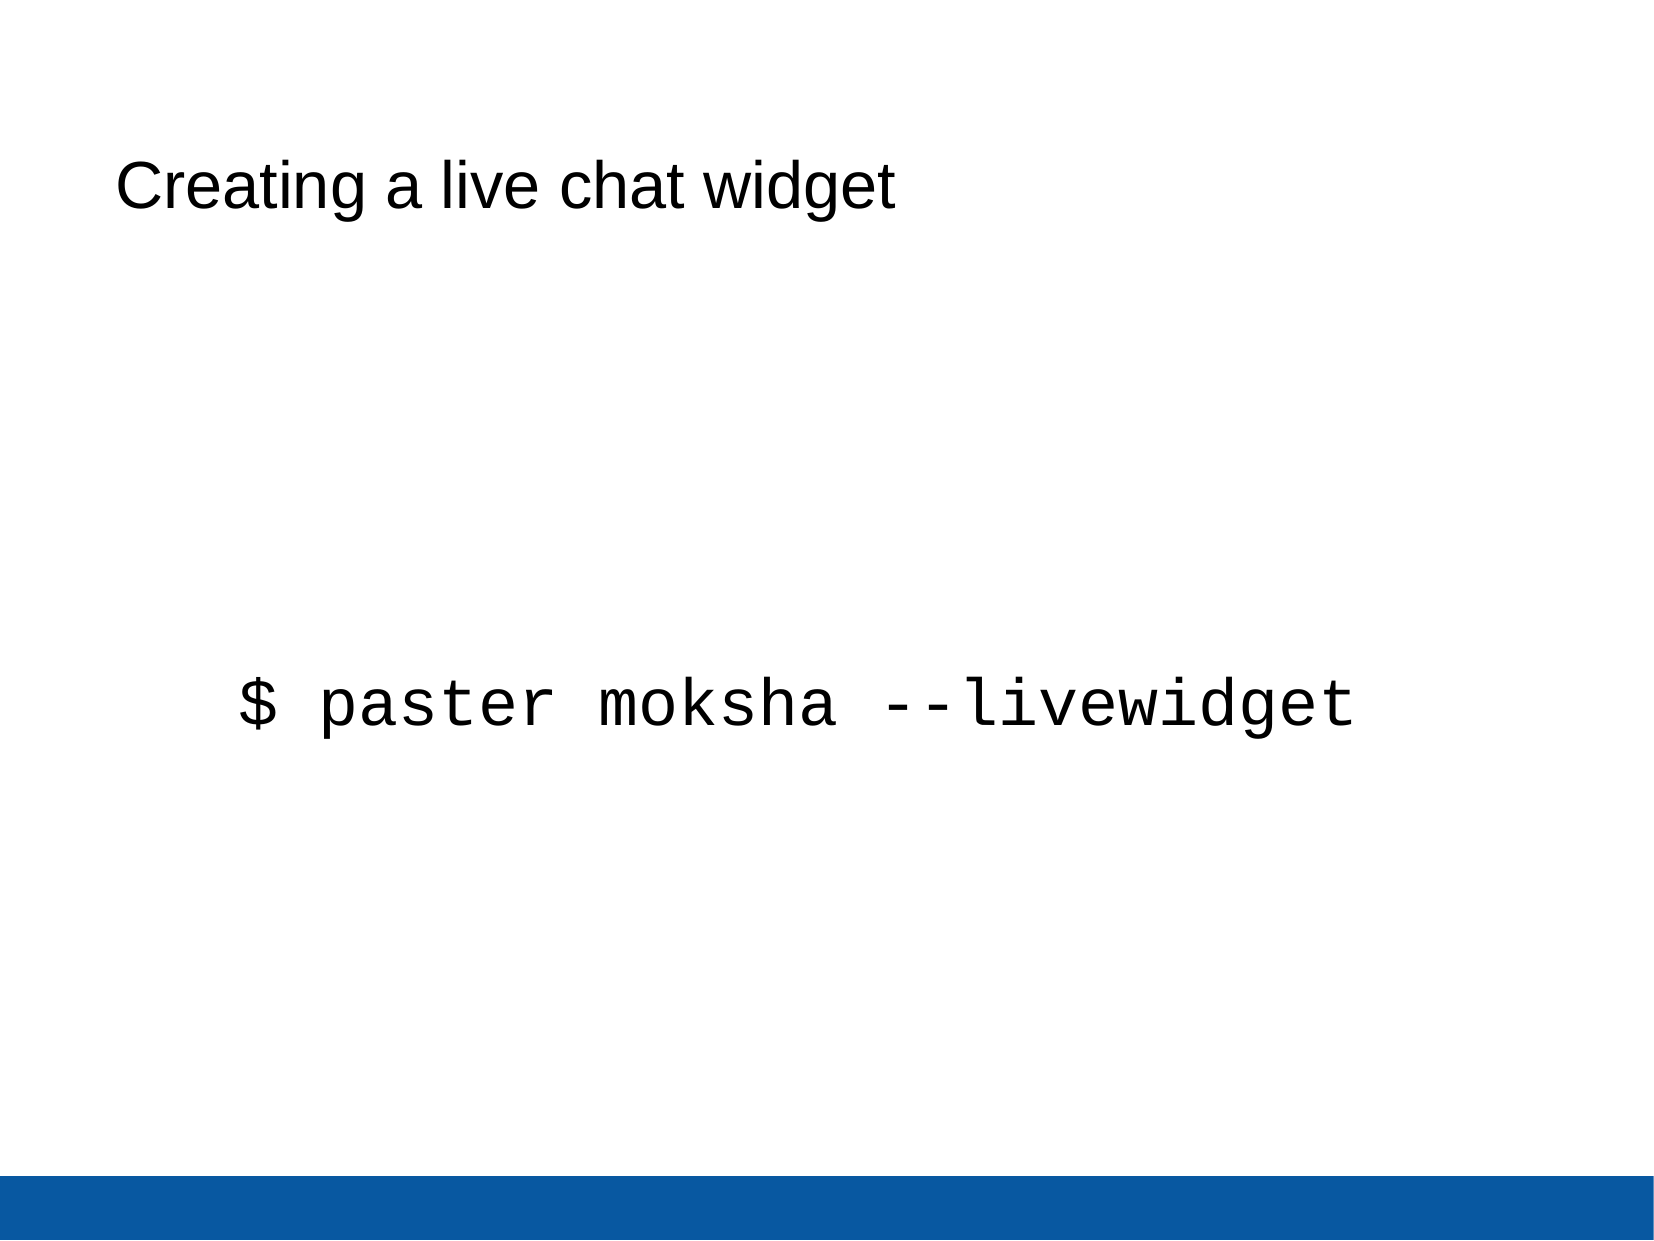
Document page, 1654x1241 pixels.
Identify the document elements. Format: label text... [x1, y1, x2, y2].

title Creating a live chat widget [115, 130, 1521, 241]
picture [0, 1176, 1654, 1240]
subtitle $ paster moksha --livewidget [118, 272, 1523, 1141]
